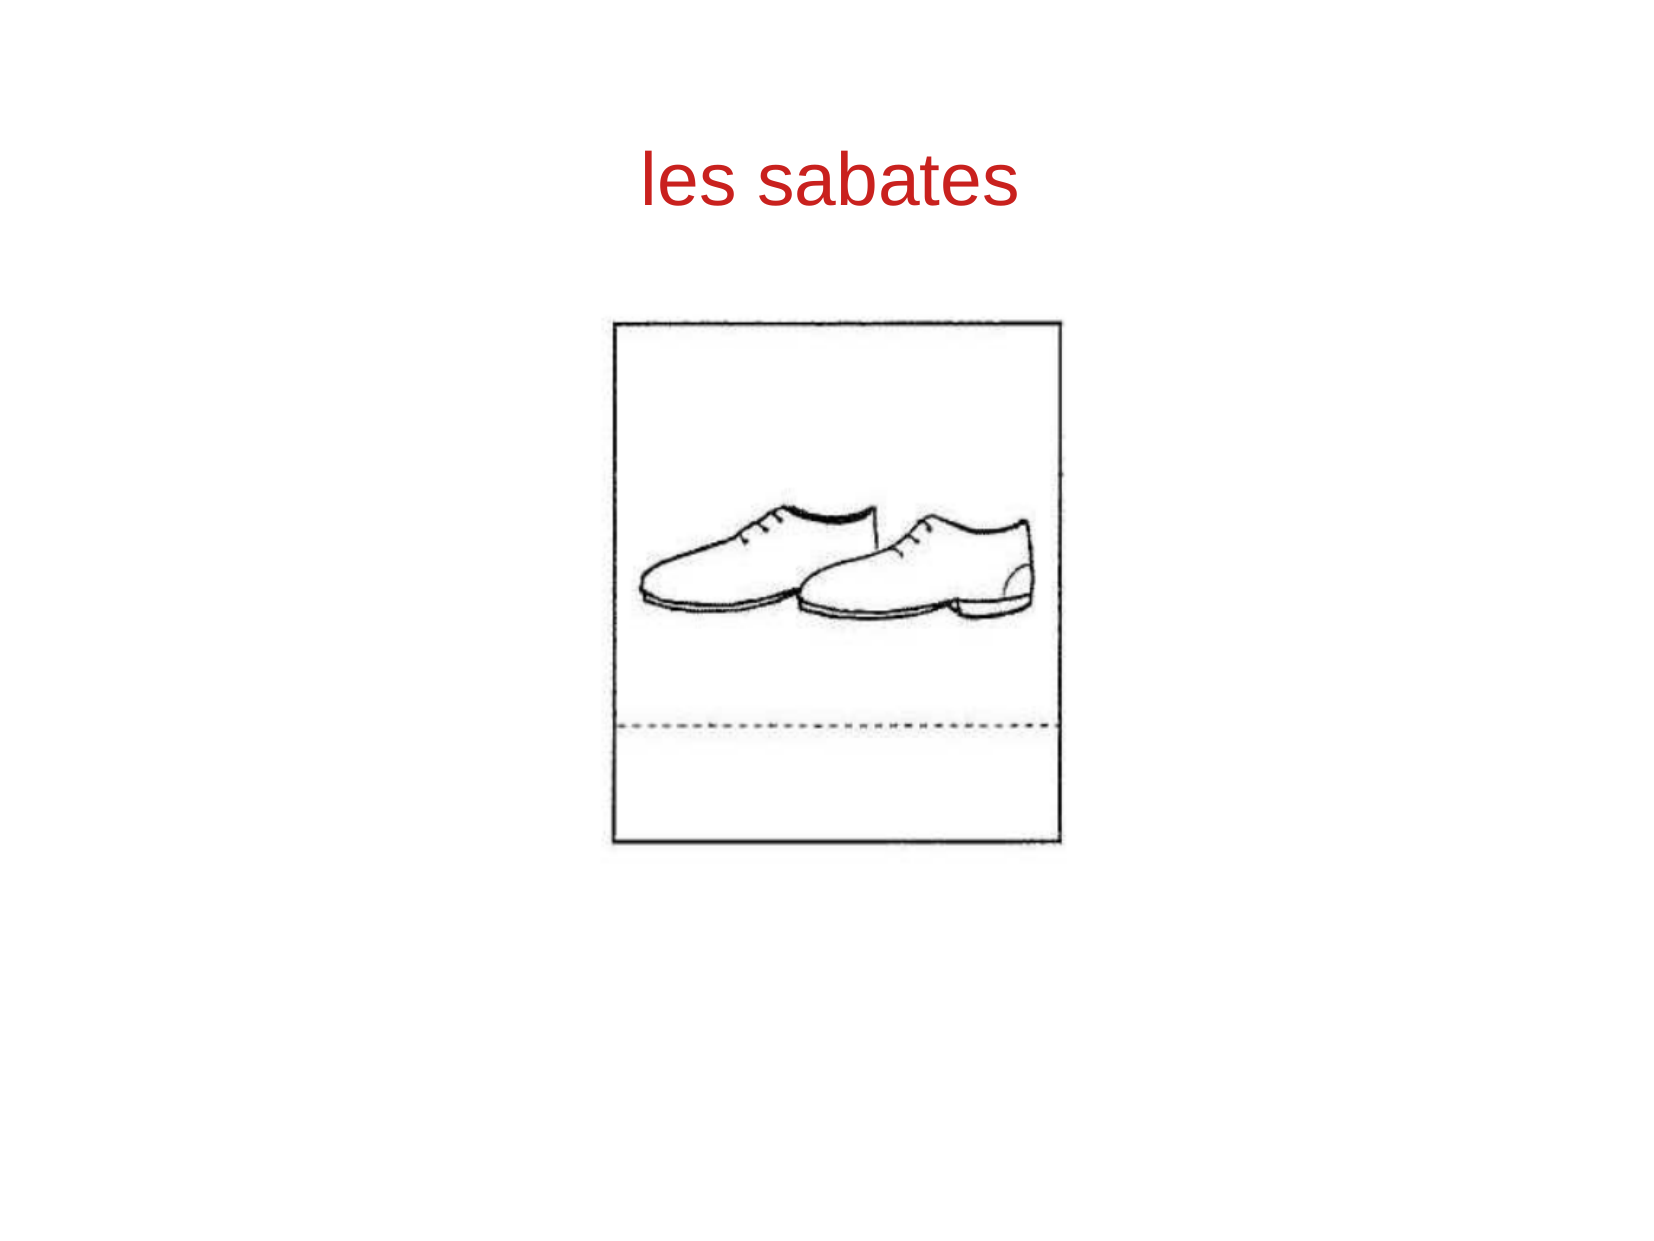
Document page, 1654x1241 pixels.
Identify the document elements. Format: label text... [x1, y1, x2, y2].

text_box les sabates [289, 94, 1371, 257]
picture [581, 291, 1094, 873]
